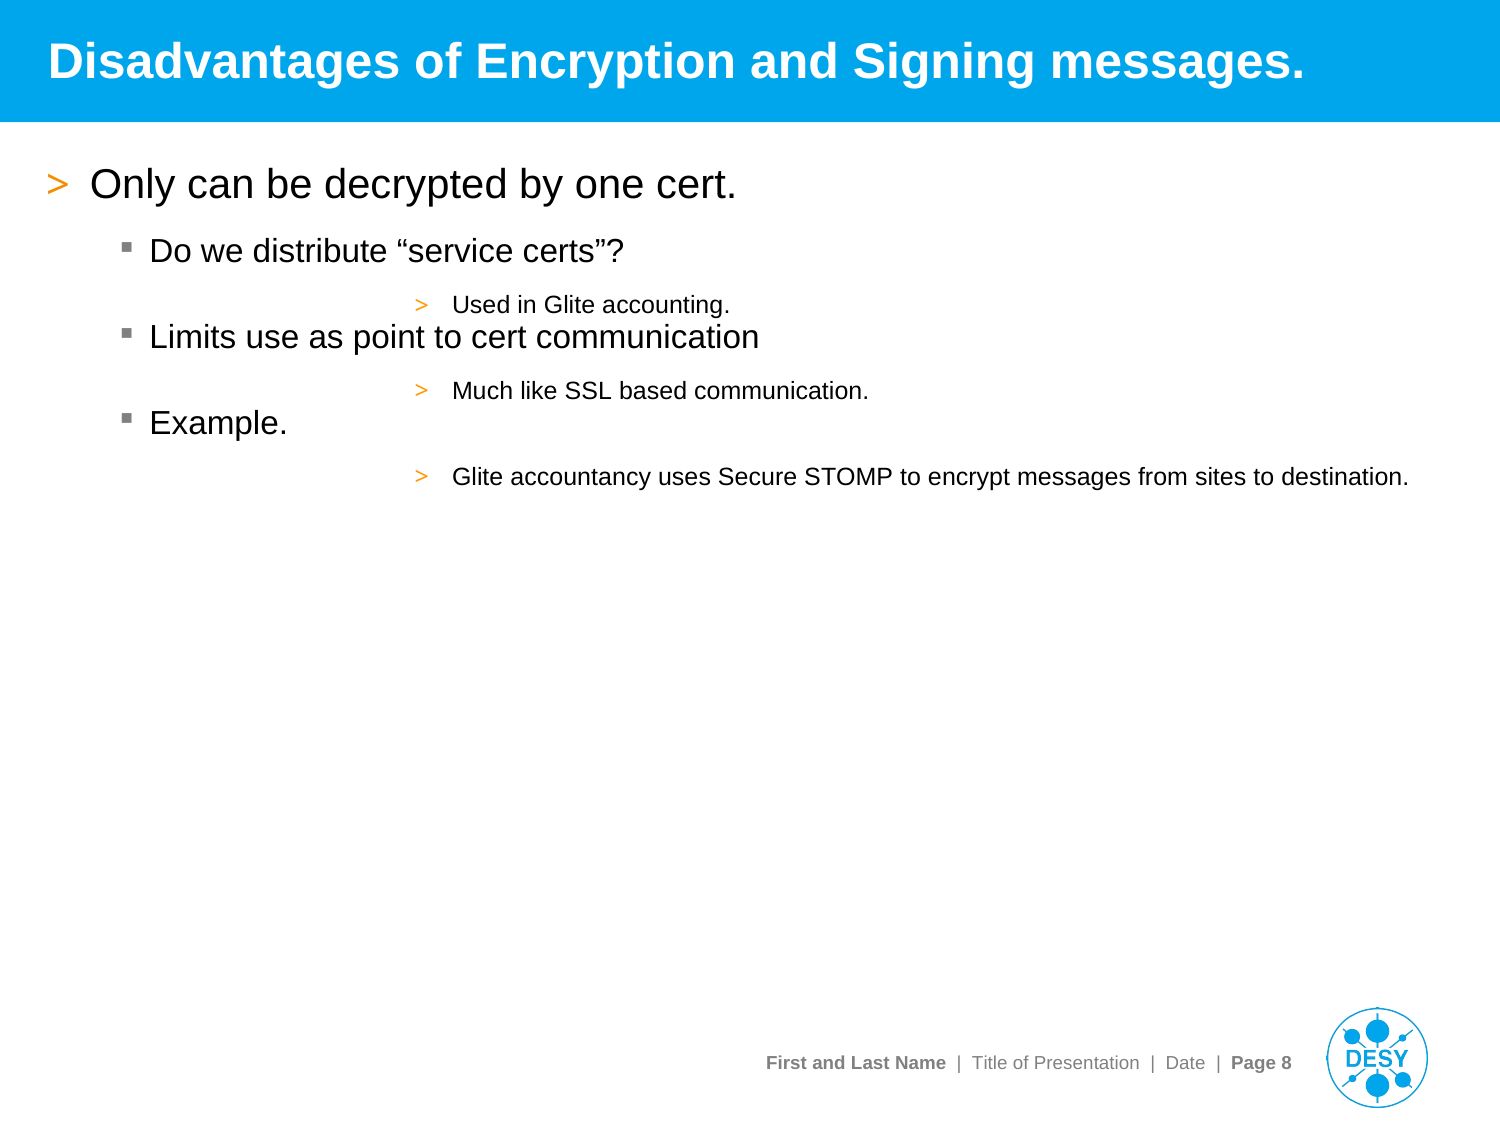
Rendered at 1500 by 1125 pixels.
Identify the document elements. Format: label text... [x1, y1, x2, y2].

title Disadvantages of Encryption and Signing messages. [47, 24, 1446, 99]
list Only can be decrypted by one cert. Do we distribute “service certs”? Used in Glite accounting. Limits use as point to cert communication Much like SSL based communication. Example. Glite accountancy uses Secure STOMP to encrypt messages from sites to destination. [46, 160, 1444, 889]
picture [1326, 1007, 1428, 1108]
